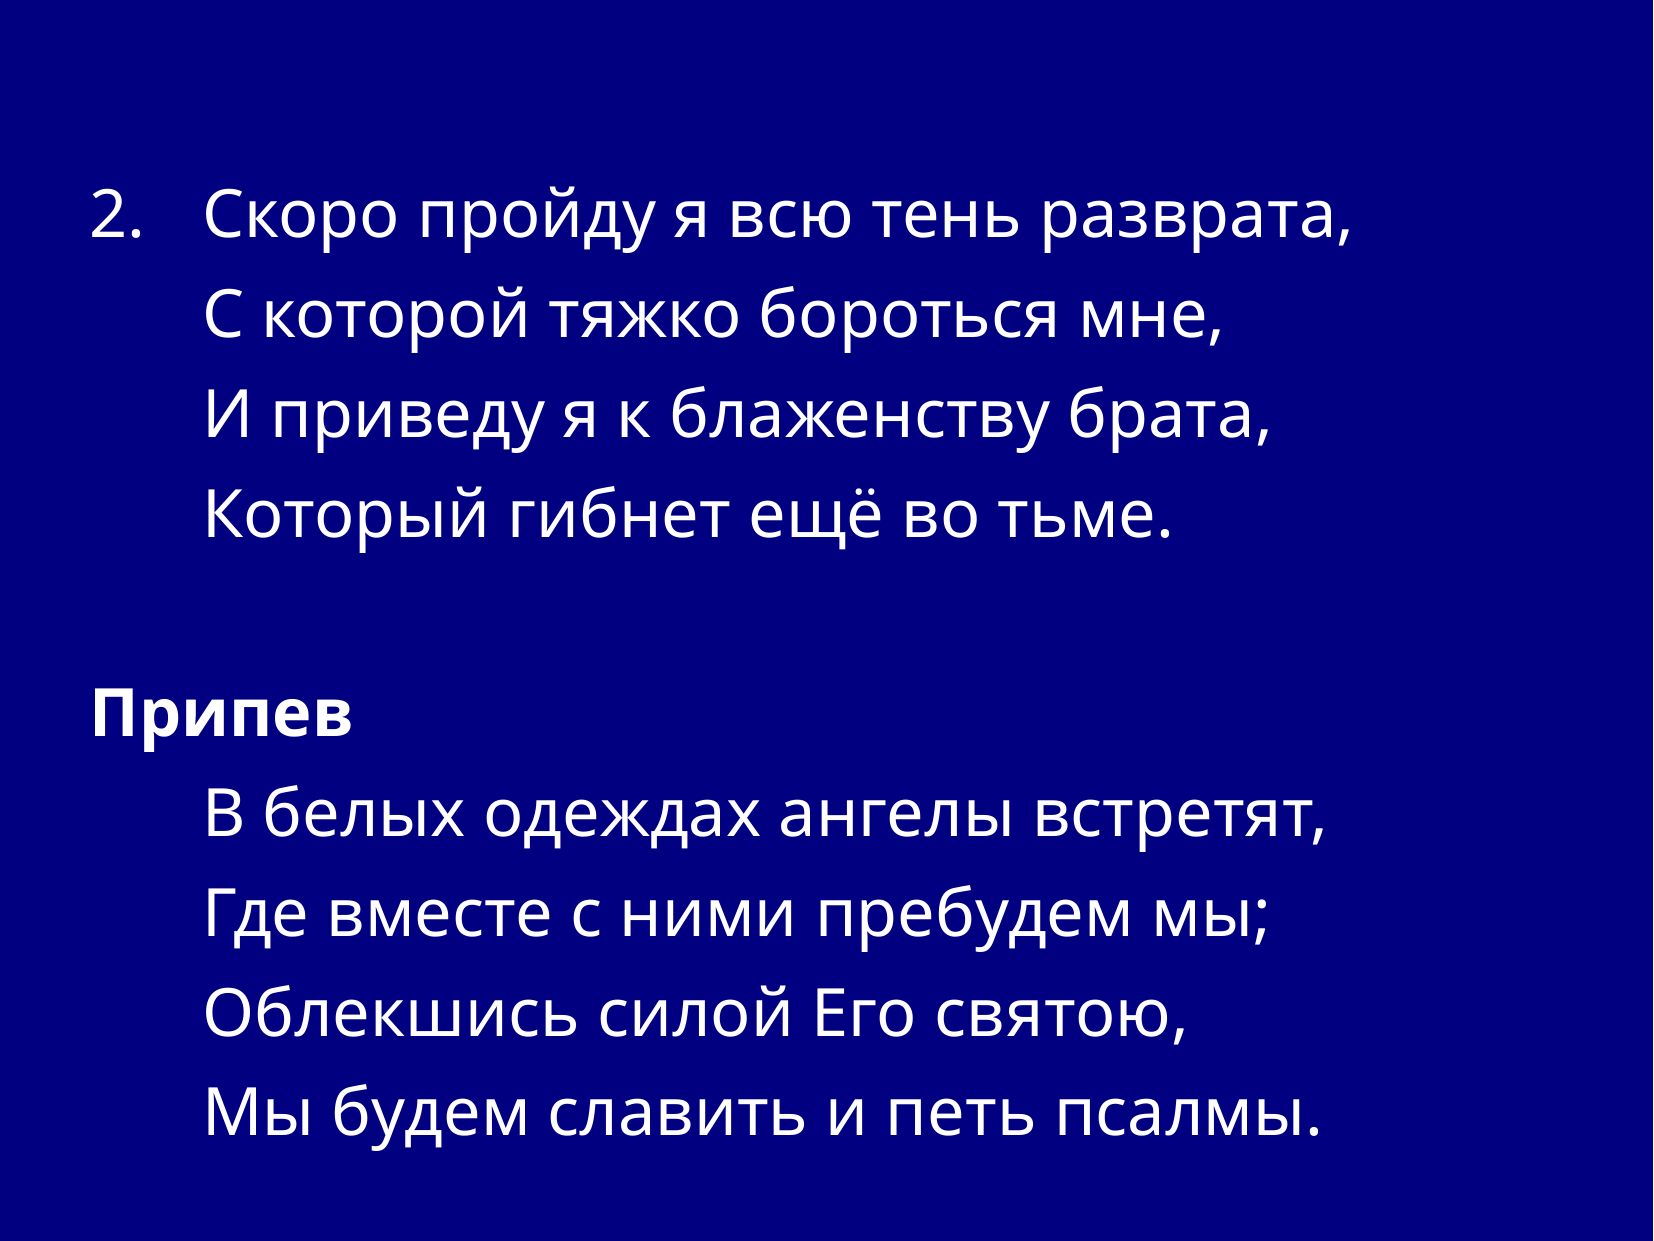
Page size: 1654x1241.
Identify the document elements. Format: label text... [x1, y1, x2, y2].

text_box 2. Скоро пройду я всю тень разврата, С которой тяжко бороться мне, И приведу я к блаженству брата, Который гибнет ещё во тьме. Припев В белых одеждах ангелы встретят, Где вместе с ними пребудем мы; Облекшись силой Его святою, Мы будем славить и петь псалмы. [75, 150, 1576, 1163]
